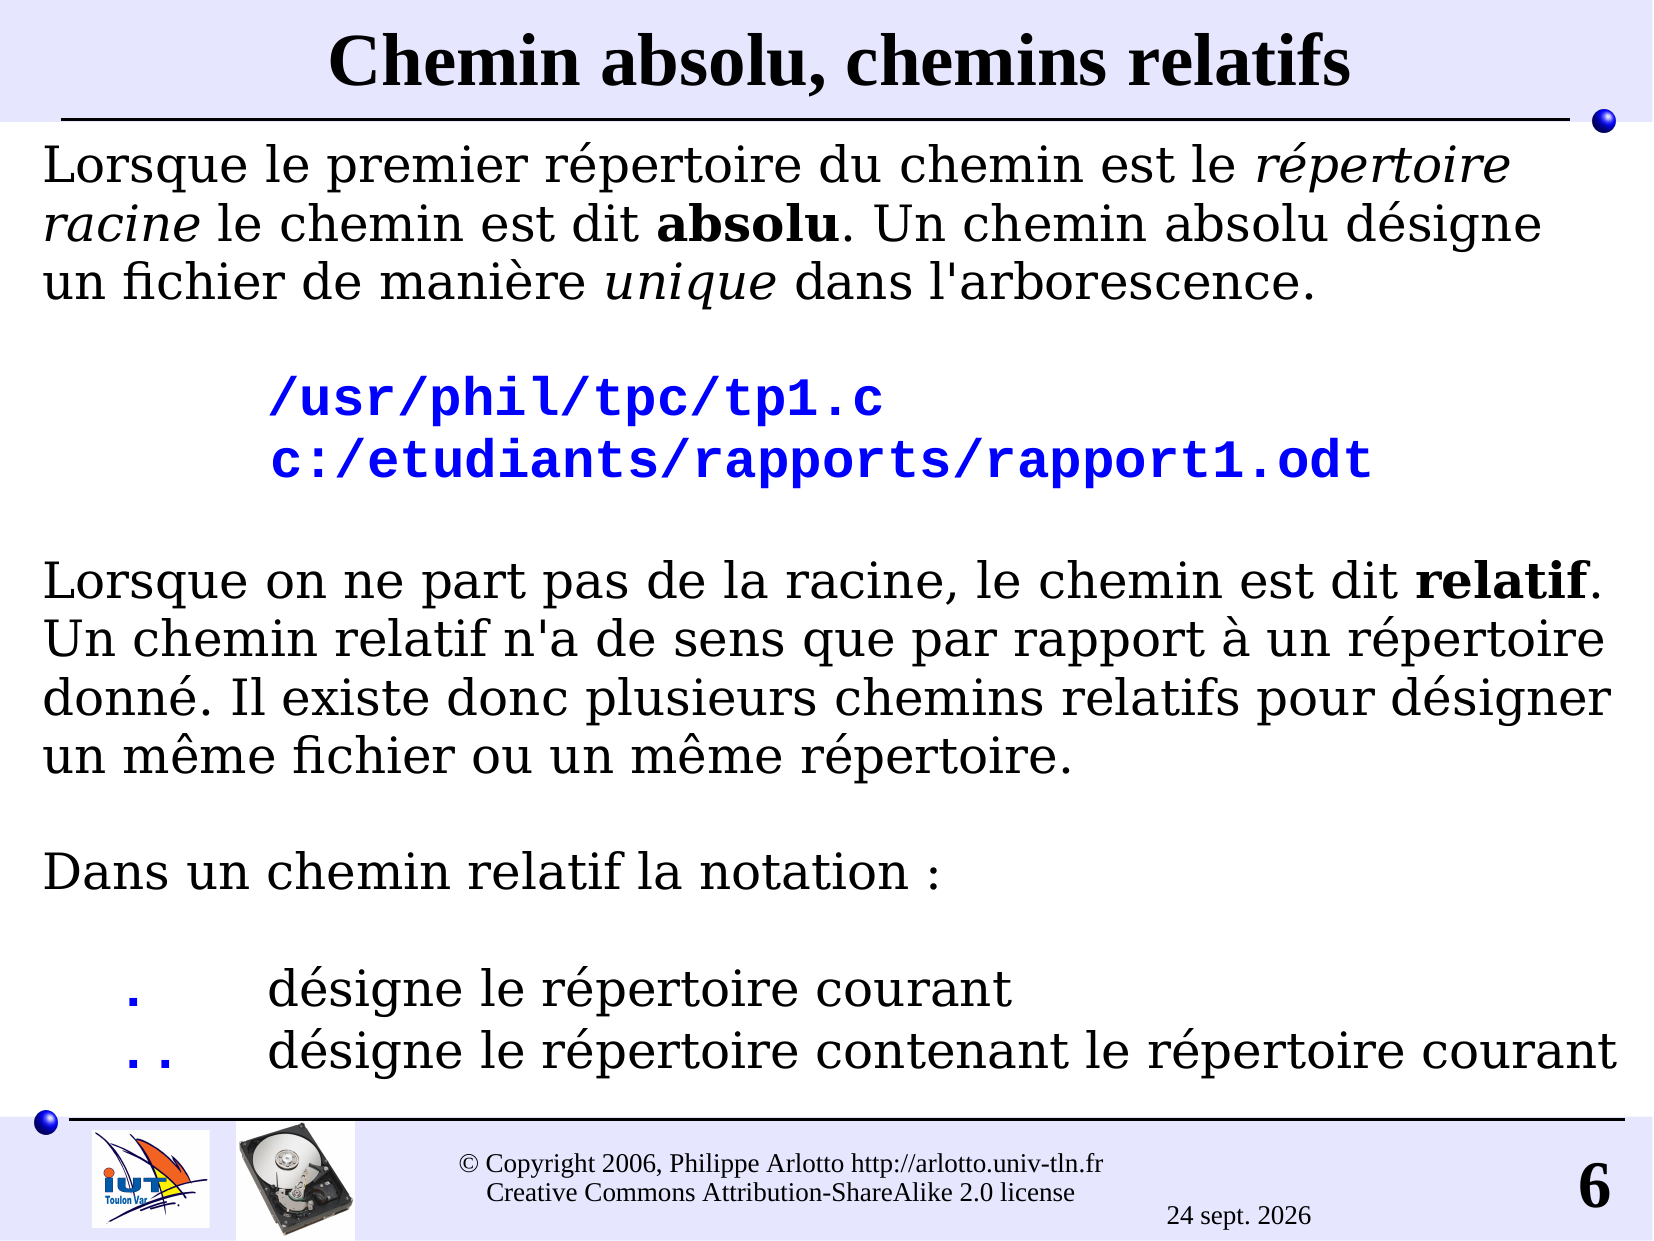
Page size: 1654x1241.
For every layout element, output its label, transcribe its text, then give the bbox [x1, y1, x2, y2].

title Chemin absolu, chemins relatifs [95, 14, 1585, 107]
text_box Lorsque le premier répertoire du chemin est le répertoire racine le chemin est dit absolu. Un chemin absolu désigne un fichier de manière unique dans l'arborescence. /usr/phil/tpc/tp1.c c:/etudiants/rapports/rapport1.odt Lorsque on ne part pas de la racine, le chemin est dit relatif. Un chemin relatif n'a de sens que par rapport à un répertoire donné. Il existe donc plusieurs chemins relatifs pour désigner un même fichier ou un même répertoire. Dans un chemin relatif la notation : . désigne le répertoire courant .. désigne le répertoire contenant le répertoire courant [42, 135, 1619, 1086]
picture [236, 1121, 355, 1241]
